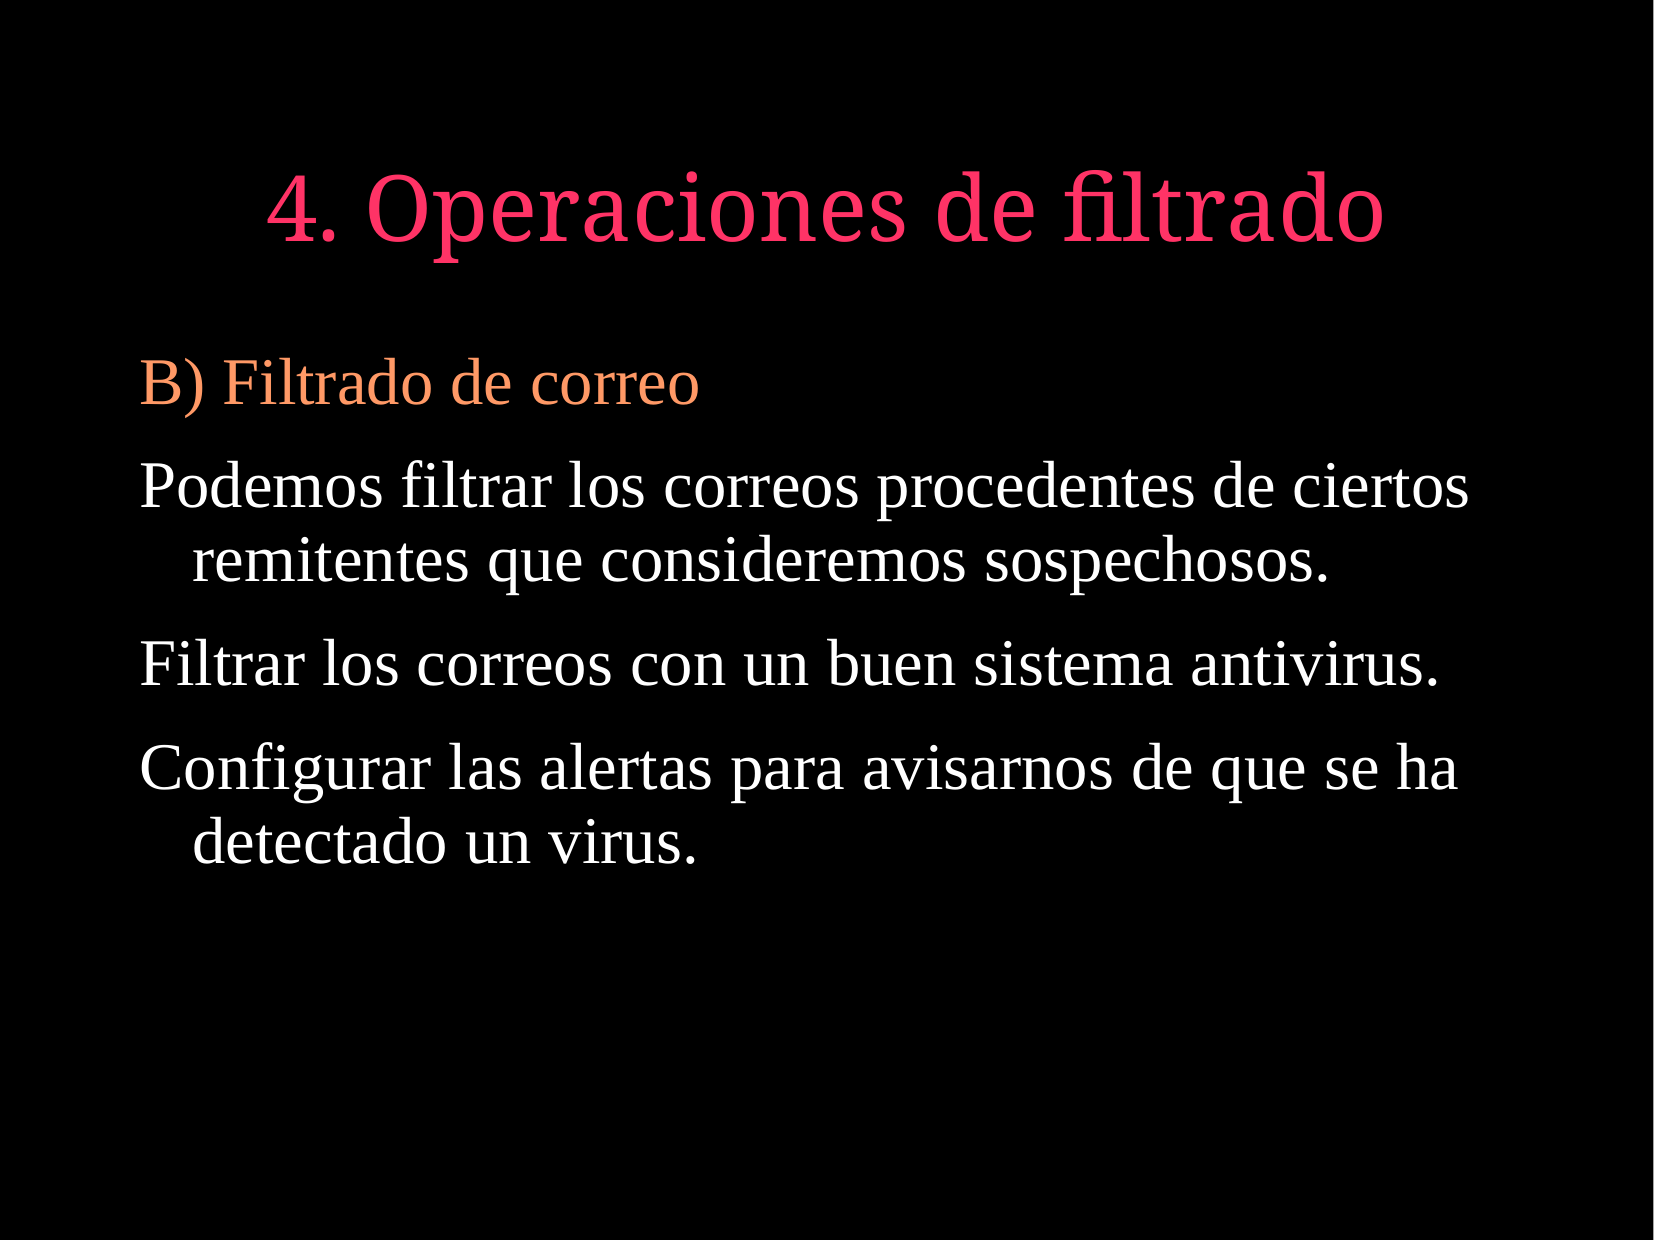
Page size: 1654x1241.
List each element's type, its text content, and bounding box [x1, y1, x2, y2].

title 4. Operaciones de filtrado [121, 102, 1534, 311]
list B) Filtrado de correo Podemos filtrar los correos procedentes de ciertos remitentes que consideremos sospechosos. Filtrar los correos con un buen sistema antivirus. Configurar las alertas para avisarnos de que se ha detectado un virus. [121, 344, 1534, 1127]
